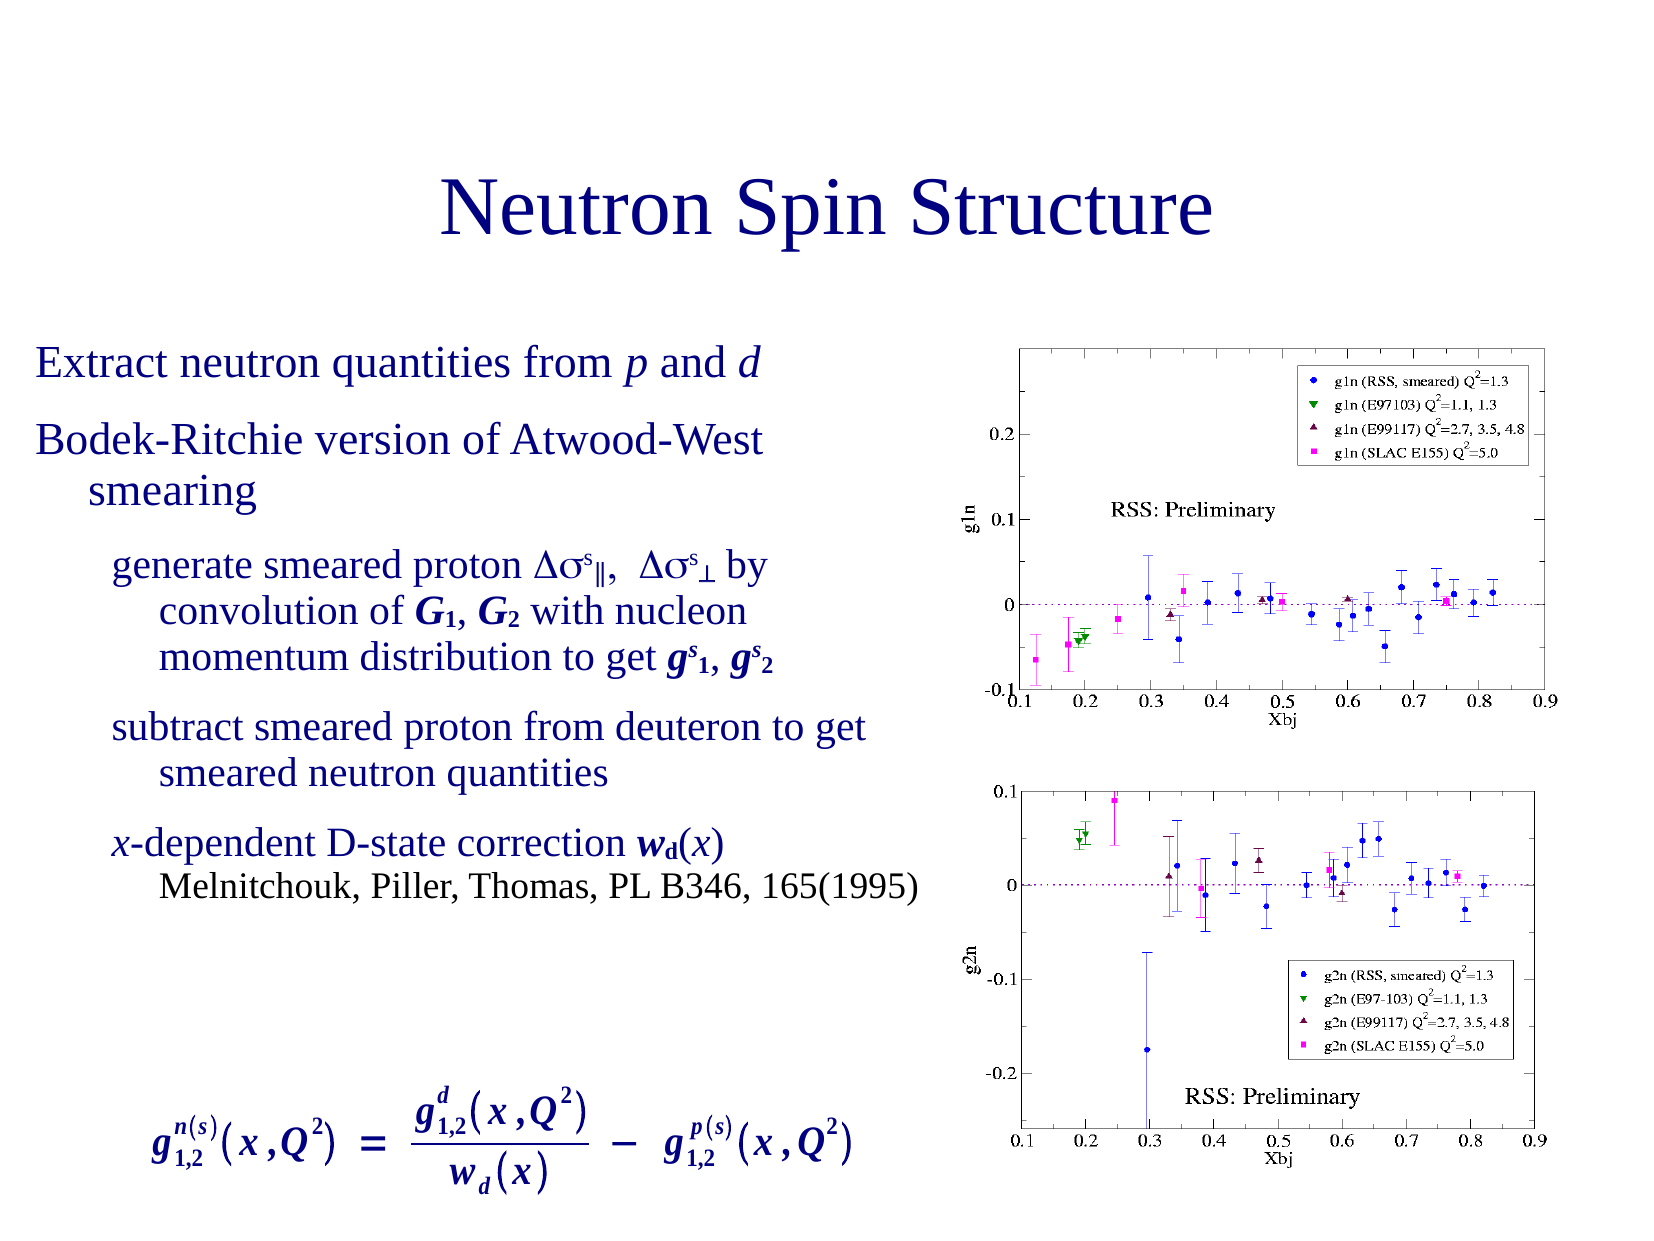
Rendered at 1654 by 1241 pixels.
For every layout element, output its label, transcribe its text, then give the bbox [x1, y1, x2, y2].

title Neutron Spin Structure [121, 102, 1534, 311]
chart [138, 1080, 863, 1200]
picture [955, 320, 1566, 735]
picture [950, 771, 1560, 1174]
list Extract neutron quantities from p and d Bodek-Ritchie version of Atwood-West smearing generate smeared proton s∥, s⊥ by convolution of G1, G2 with nucleon momentum distribution to get gs1, gs2 subtract smeared proton from deuteron to get smeared neutron quantities x-dependent D-state correction wd(x) Melnitchouk, Piller, Thomas, PL B346, 165(1995) [17, 336, 924, 1067]
